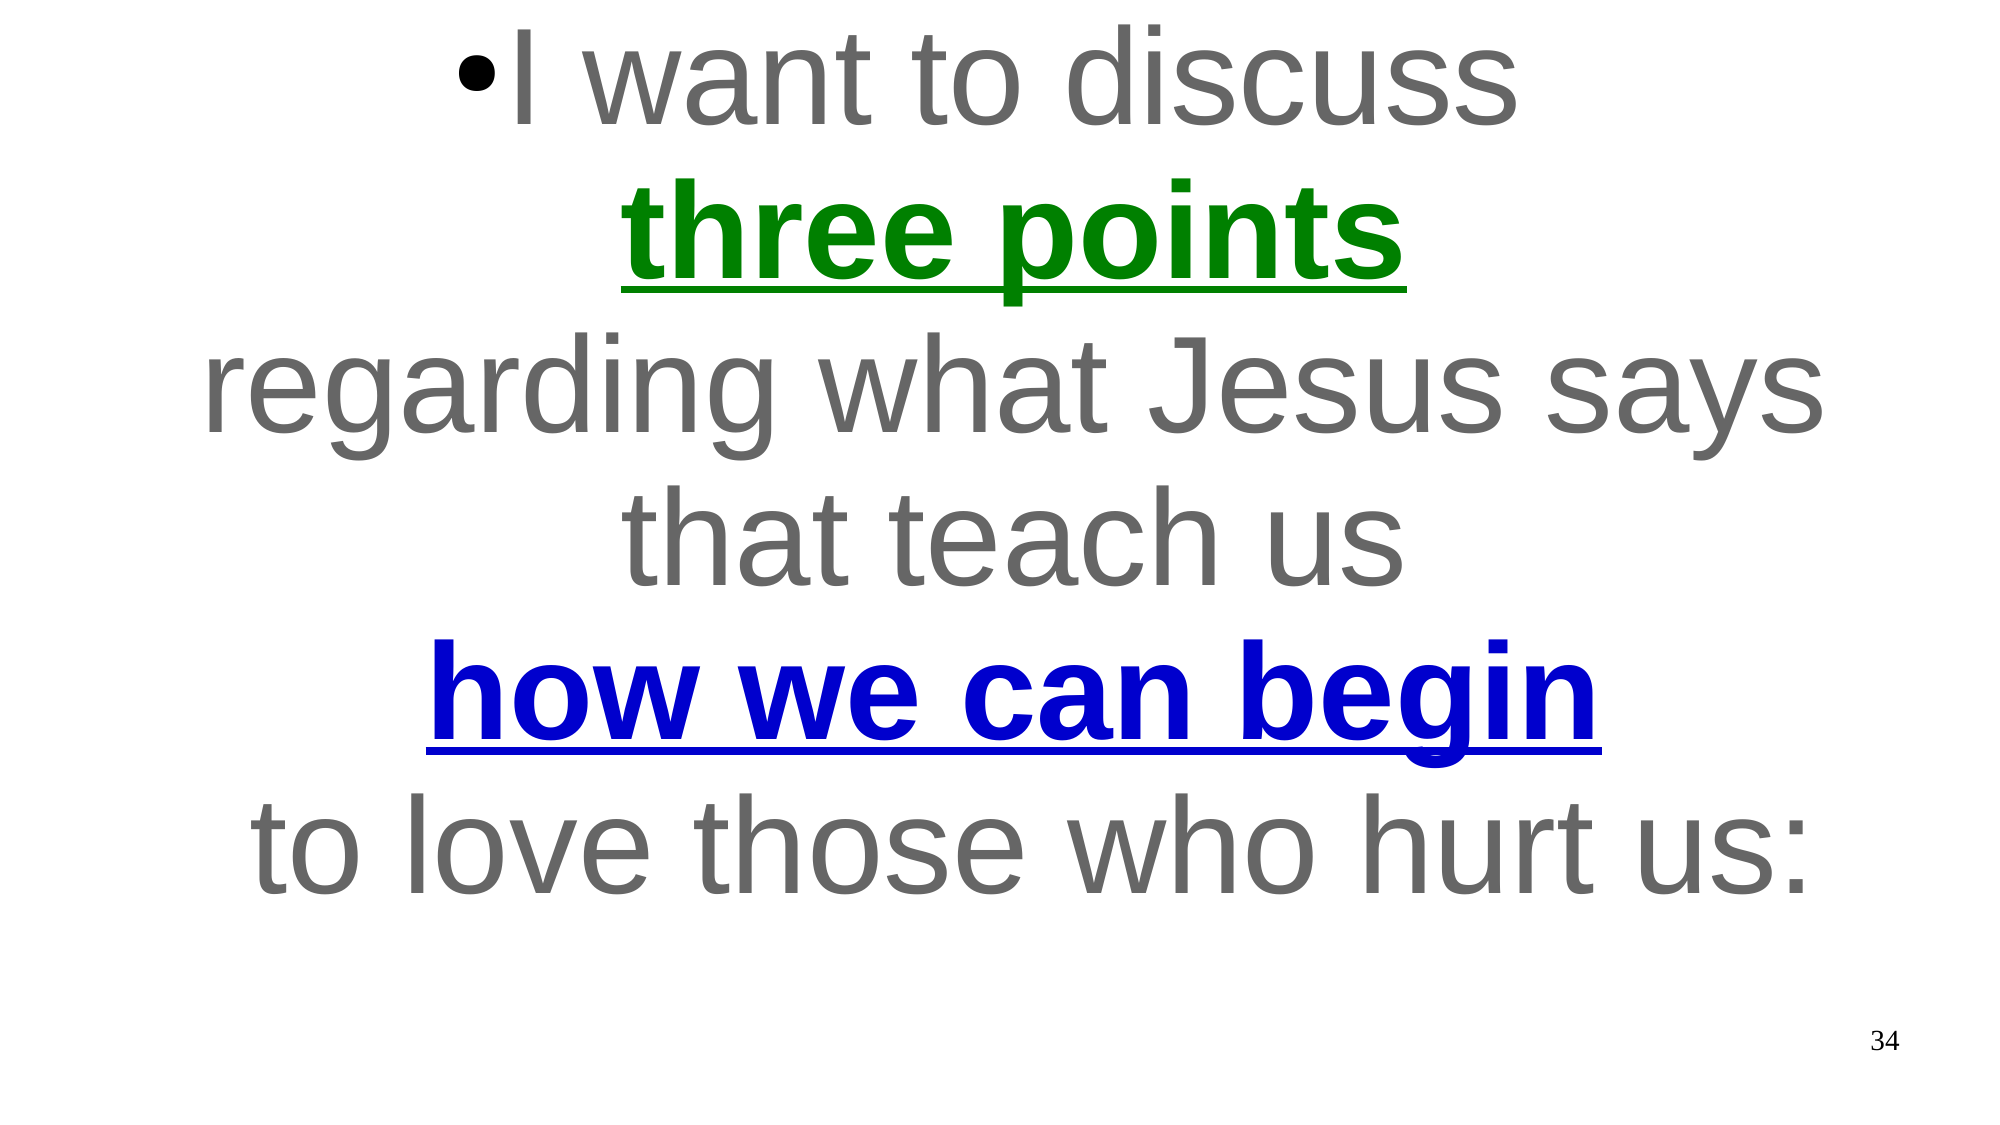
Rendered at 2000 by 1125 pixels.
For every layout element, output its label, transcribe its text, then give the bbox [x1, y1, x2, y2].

list I want to discuss three points regarding what Jesus says that teach us how we can begin to love those who hurt us: [0, 0, 1996, 1123]
